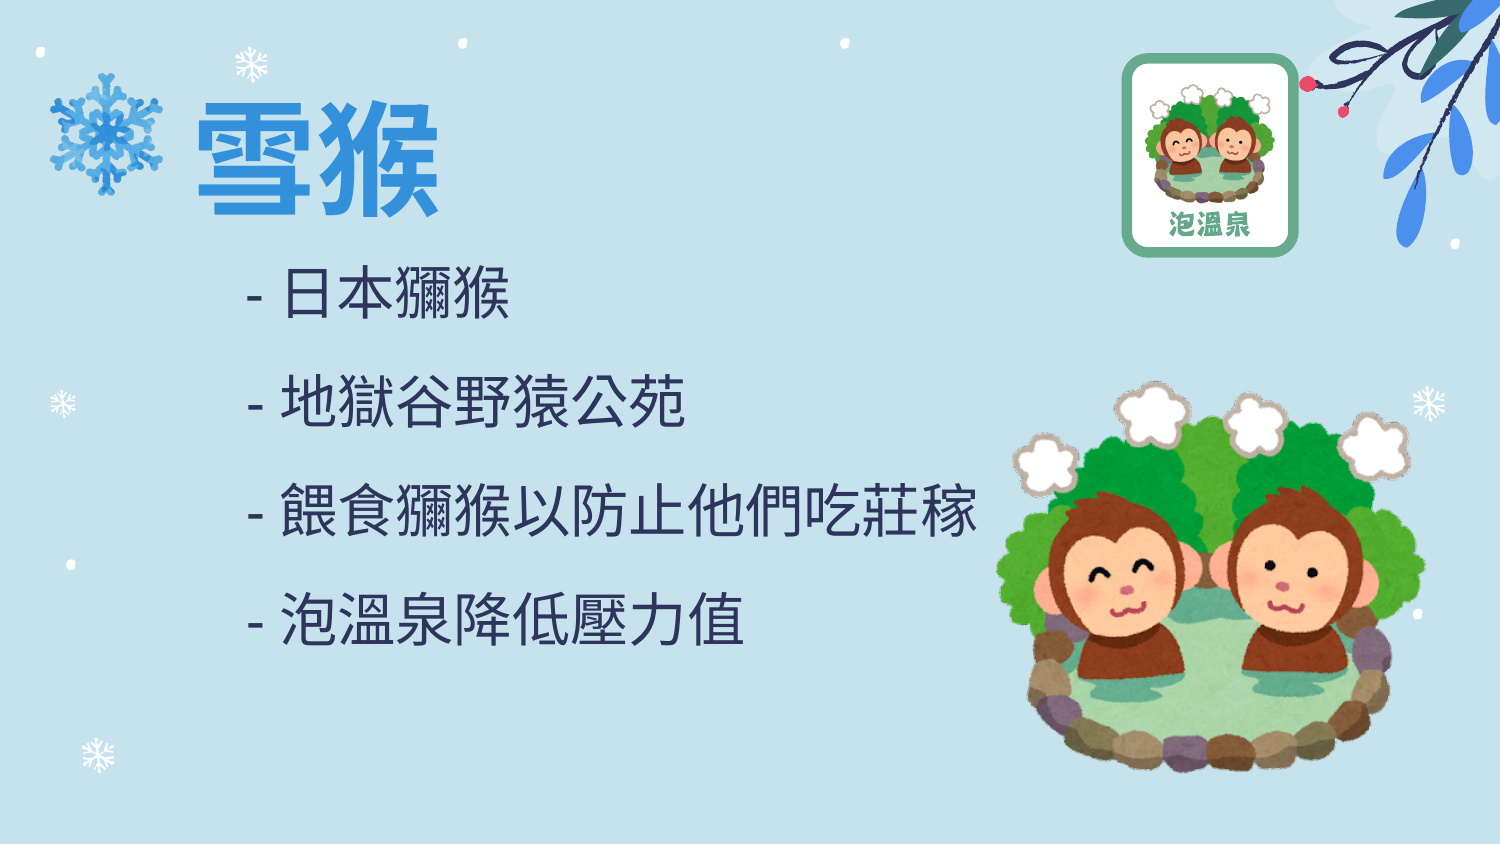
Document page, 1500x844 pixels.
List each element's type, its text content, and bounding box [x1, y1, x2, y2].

picture [38, 66, 177, 204]
text_box -泡溫泉降低壓力值 [231, 568, 868, 662]
title 雪猴 [176, 66, 617, 214]
picture [1121, 52, 1299, 258]
text_box -日本獼猴 [230, 240, 1167, 335]
text_box -地獄谷野猿公苑 [231, 349, 1004, 444]
text_box -餵食獼猴以防止他們吃莊稼 [231, 459, 986, 553]
picture [986, 366, 1438, 791]
